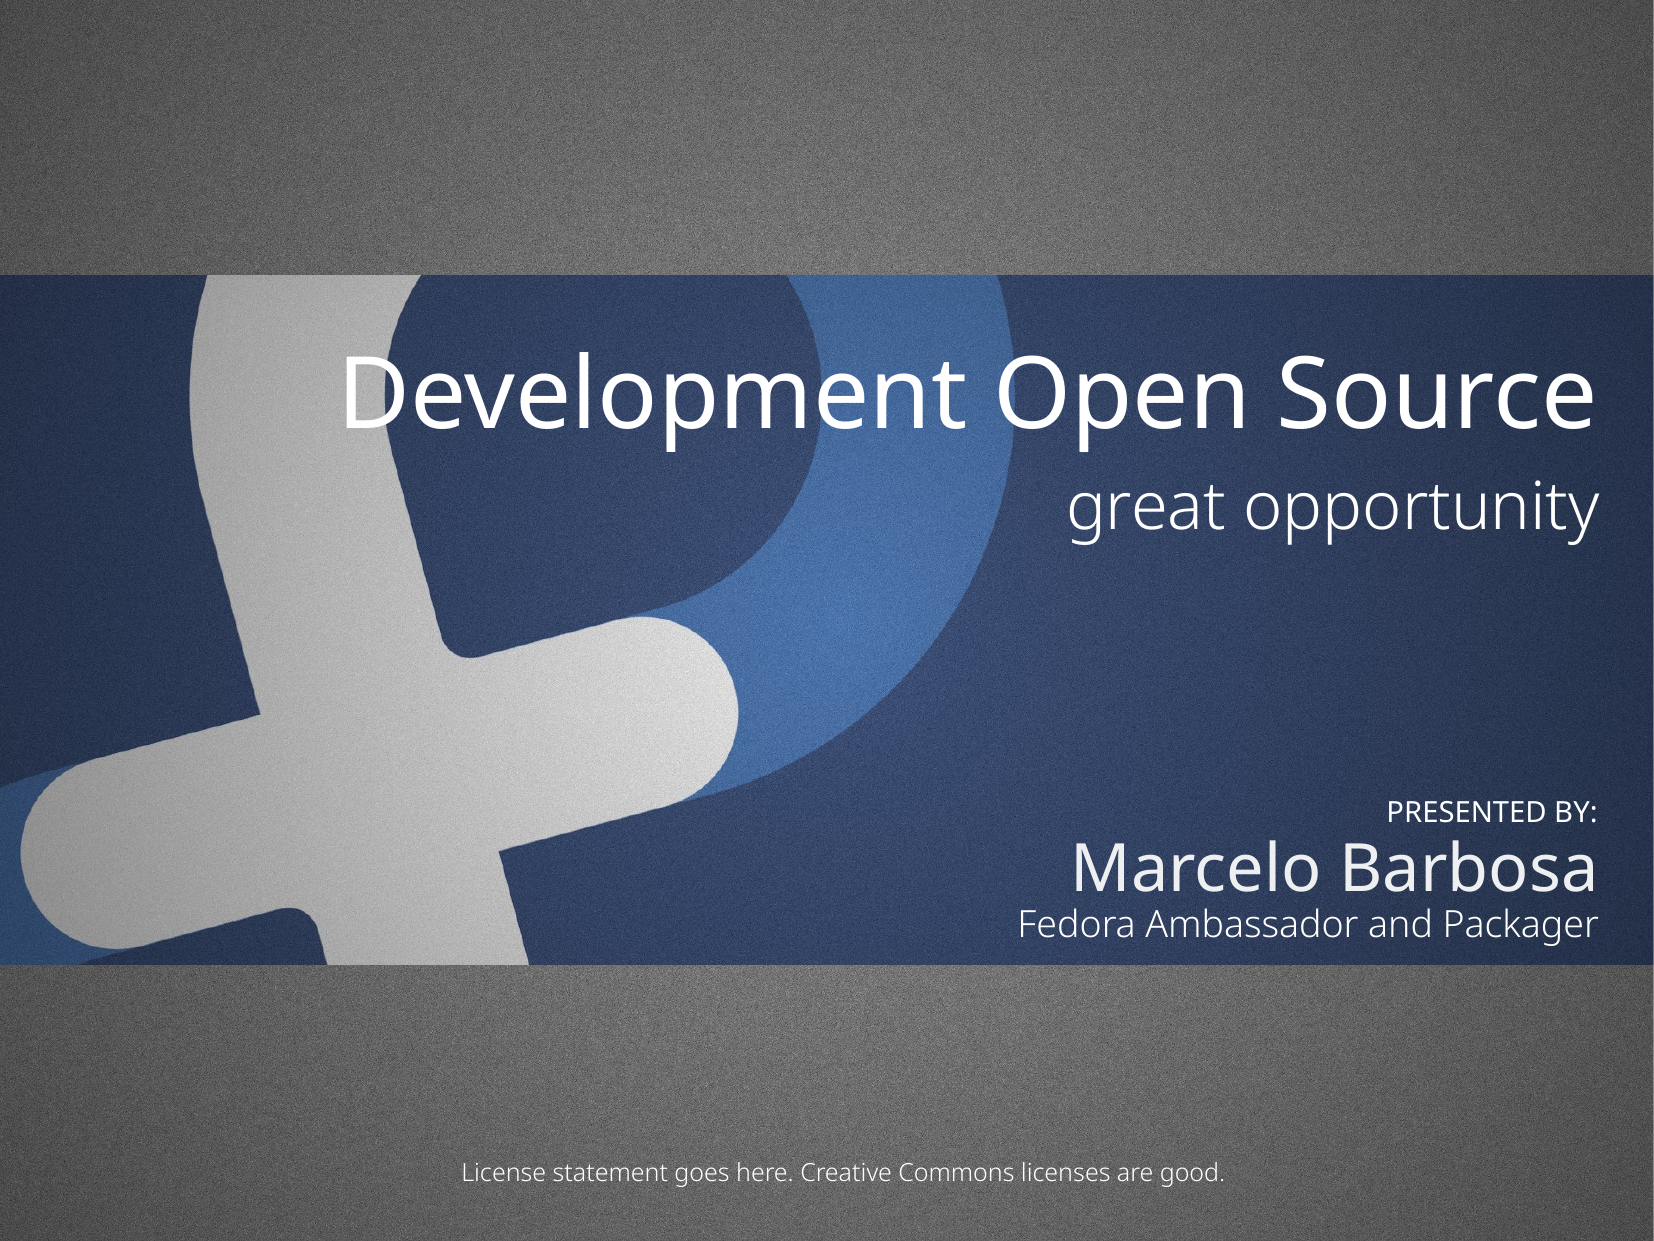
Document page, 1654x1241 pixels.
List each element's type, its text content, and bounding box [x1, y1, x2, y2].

text_box License statement goes here. Creative Commons licenses are good. [75, 1126, 1613, 1197]
text_box Marcelo Barbosa [649, 818, 1615, 887]
text_box PRESENTED BY: [797, 784, 1613, 855]
text_box Fedora Ambassador and Packager [531, 887, 1615, 958]
picture [0, 0, 1654, 1241]
subtitle great opportunity [442, 457, 1601, 621]
title Development Open Source [248, 330, 1599, 449]
